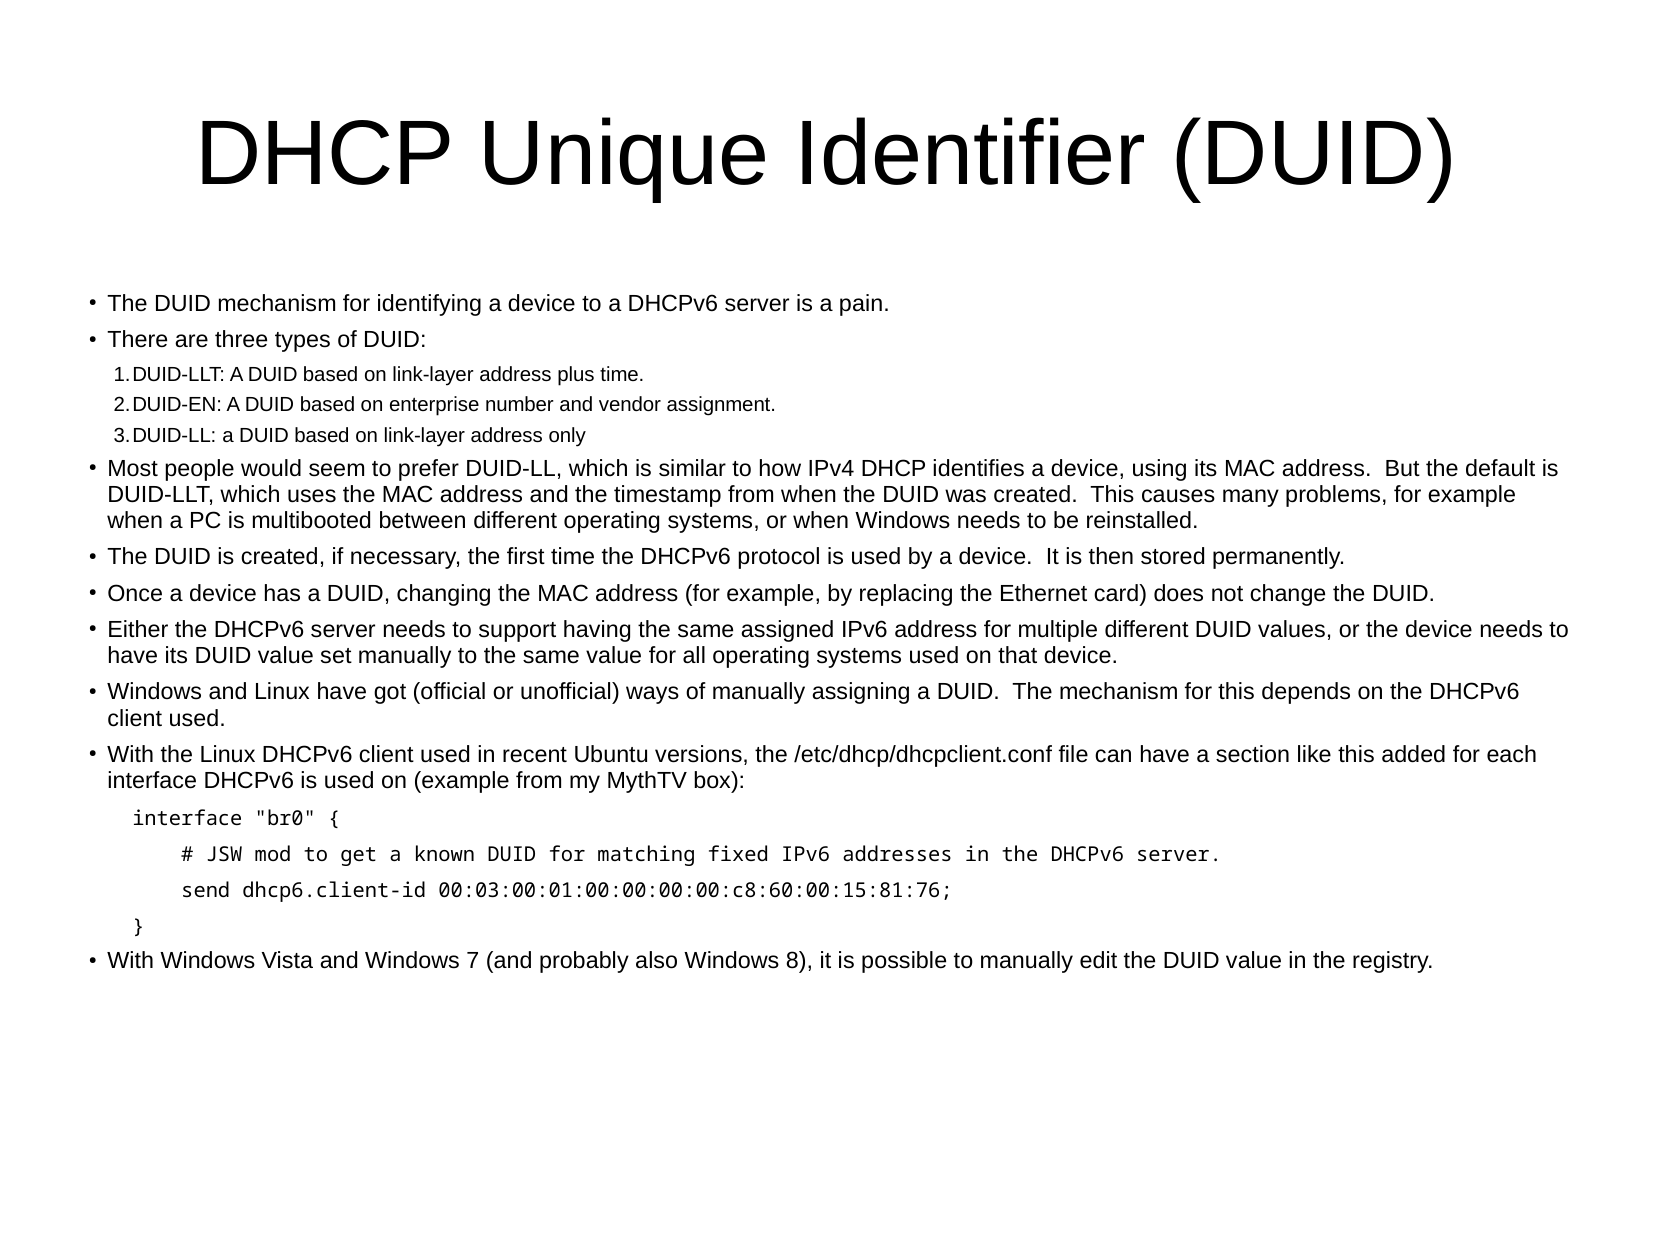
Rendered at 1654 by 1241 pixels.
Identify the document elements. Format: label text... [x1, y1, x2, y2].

list The DUID mechanism for identifying a device to a DHCPv6 server is a pain. There are three types of DUID: DUID-LLT: A DUID based on link-layer address plus time. DUID-EN: A DUID based on enterprise number and vendor assignment. DUID-LL: a DUID based on link-layer address only Most people would seem to prefer DUID-LL, which is similar to how IPv4 DHCP identifies a device, using its MAC address. But the default is DUID-LLT, which uses the MAC address and the timestamp from when the DUID was created. This causes many problems, for example when a PC is multibooted between different operating systems, or when Windows needs to be reinstalled. The DUID is created, if necessary, the first time the DHCPv6 protocol is used by a device. It is then stored permanently. Once a device has a DUID, changing the MAC address (for example, by replacing the Ethernet card) does not change the DUID. Either the DHCPv6 server needs to support having the same assigned IPv6 address for multiple different DUID values, or the device needs to have its DUID value set manually to the same value for all operating systems used on that device. Windows and Linux have got (official or unofficial) ways of manually assigning a DUID. The mechanism for this depends on the DHCPv6 client used. With the Linux DHCPv6 client used in recent Ubuntu versions, the /etc/dhcp/dhcpclient.conf file can have a section like this added for each interface DHCPv6 is used on (example from my MythTV box): interface "br0" { # JSW mod to get a known DUID for matching fixed IPv6 addresses in the DHCPv6 server. send dhcp6.client-id 00:03:00:01:00:00:00:00:c8:60:00:15:81:76; } With Windows Vista and Windows 7 (and probably also Windows 8), it is possible to manually edit the DUID value in the registry. [82, 290, 1571, 1010]
title DHCP Unique Identifier (DUID) [82, 49, 1571, 257]
